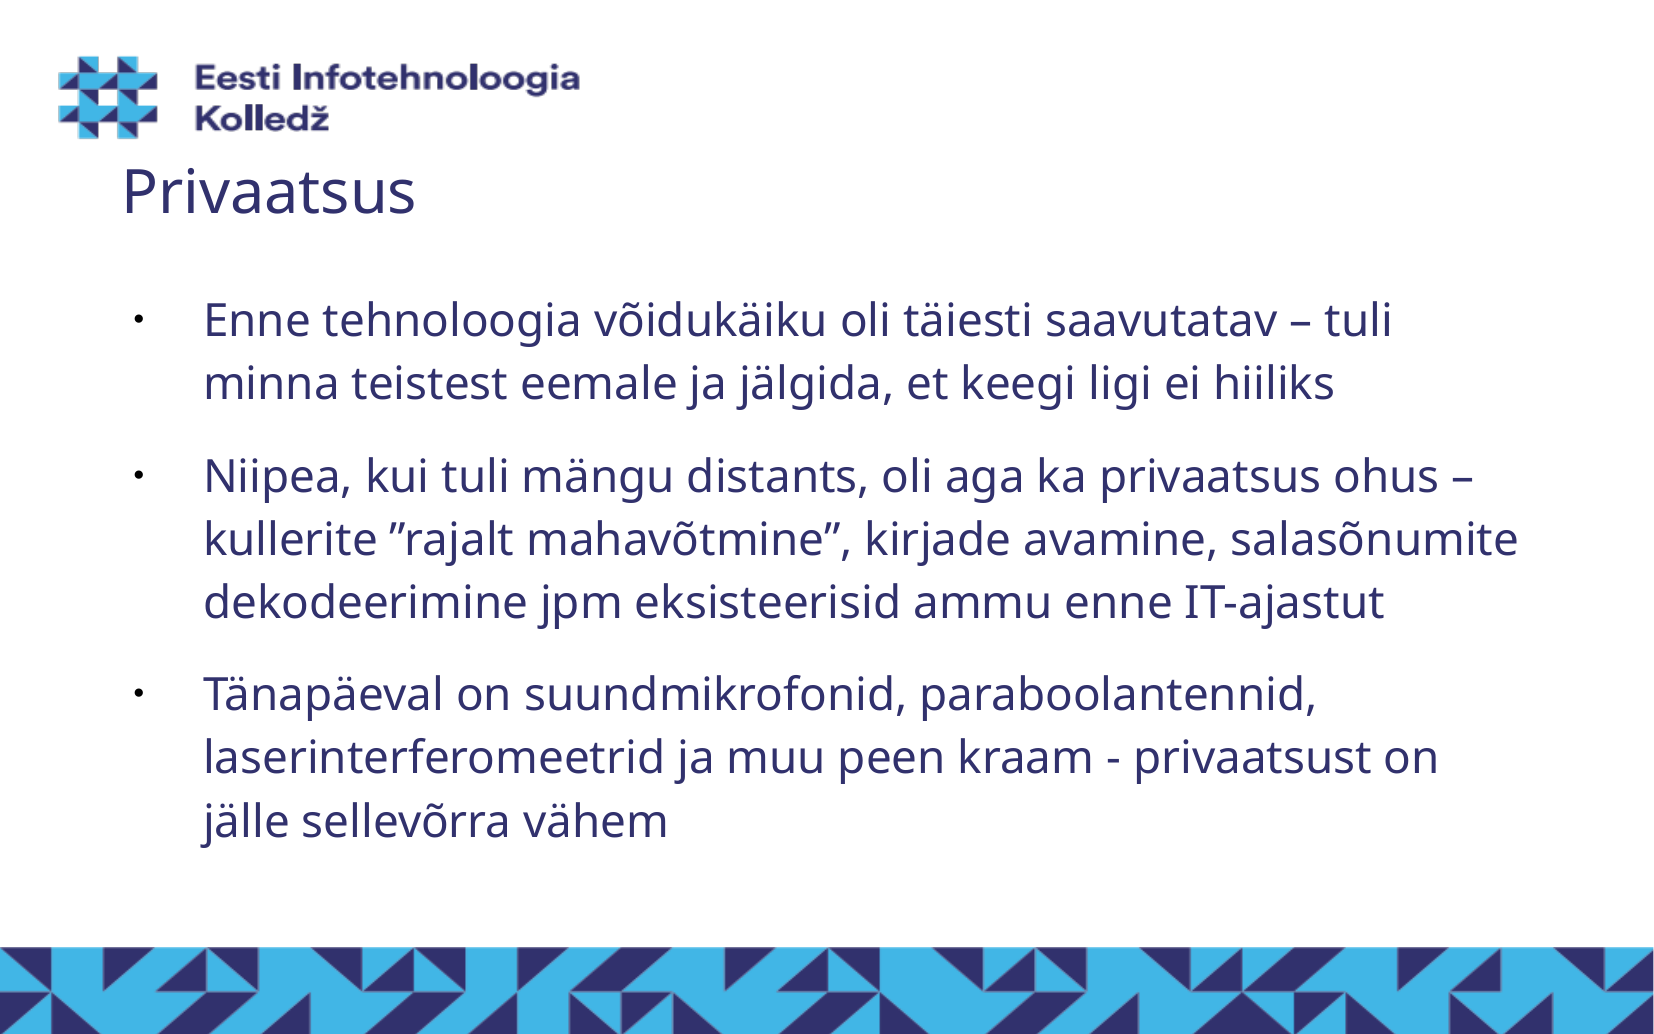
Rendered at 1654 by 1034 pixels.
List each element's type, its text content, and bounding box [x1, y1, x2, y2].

title Privaatsus [121, 103, 1534, 276]
list Enne tehnoloogia võidukäiku oli täiesti saavutatav – tuli minna teistest eemale ja jälgida, et keegi ligi ei hiiliks Niipea, kui tuli mängu distants, oli aga ka privaatsus ohus – kullerite ”rajalt mahavõtmine”, kirjade avamine, salasõnumite dekodeerimine jpm eksisteerisid ammu enne IT-ajastut Tänapäeval on suundmikrofonid, paraboolantennid, laserinterferomeetrid ja muu peen kraam - privaatsust on jälle sellevõrra vähem [121, 287, 1534, 939]
